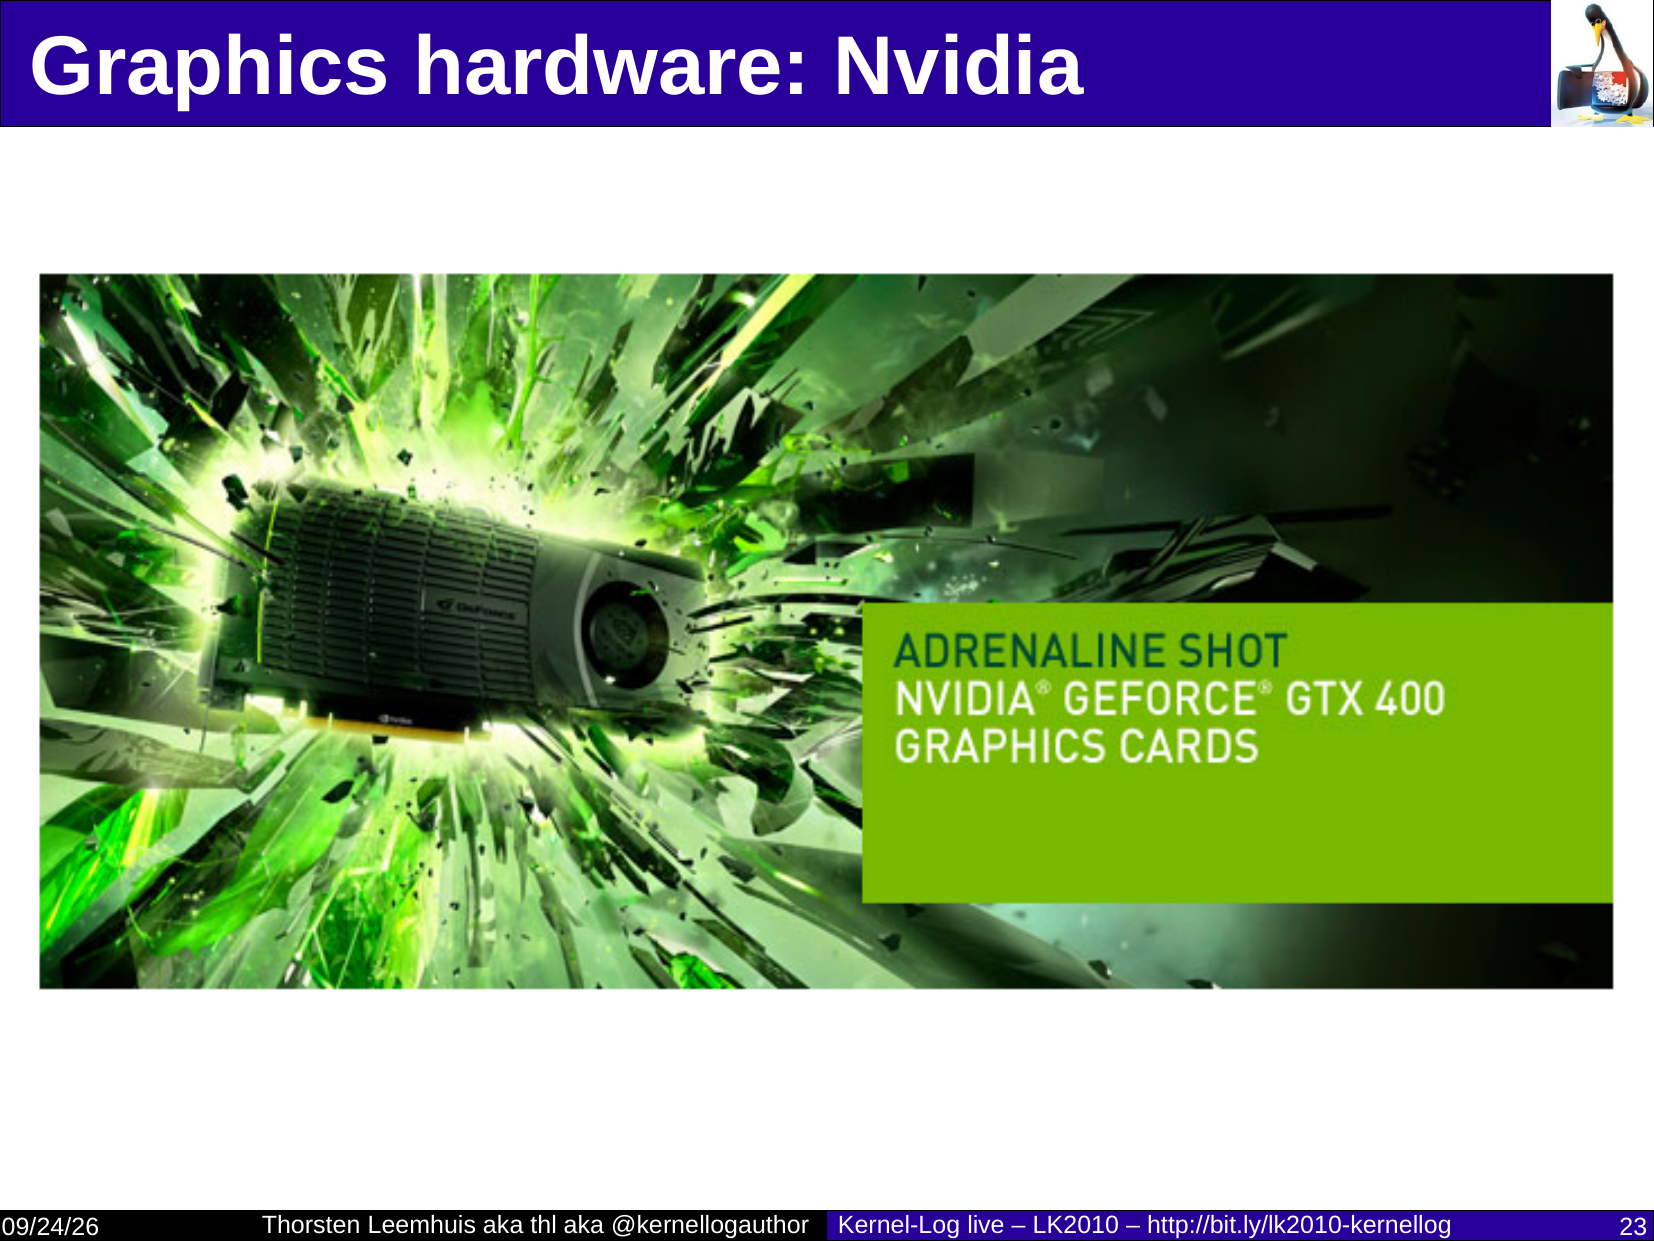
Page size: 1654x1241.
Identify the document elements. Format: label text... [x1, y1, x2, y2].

picture [1551, 0, 1653, 127]
title Graphics hardware: Nvidia [29, 19, 1535, 113]
picture [29, 265, 1625, 1004]
